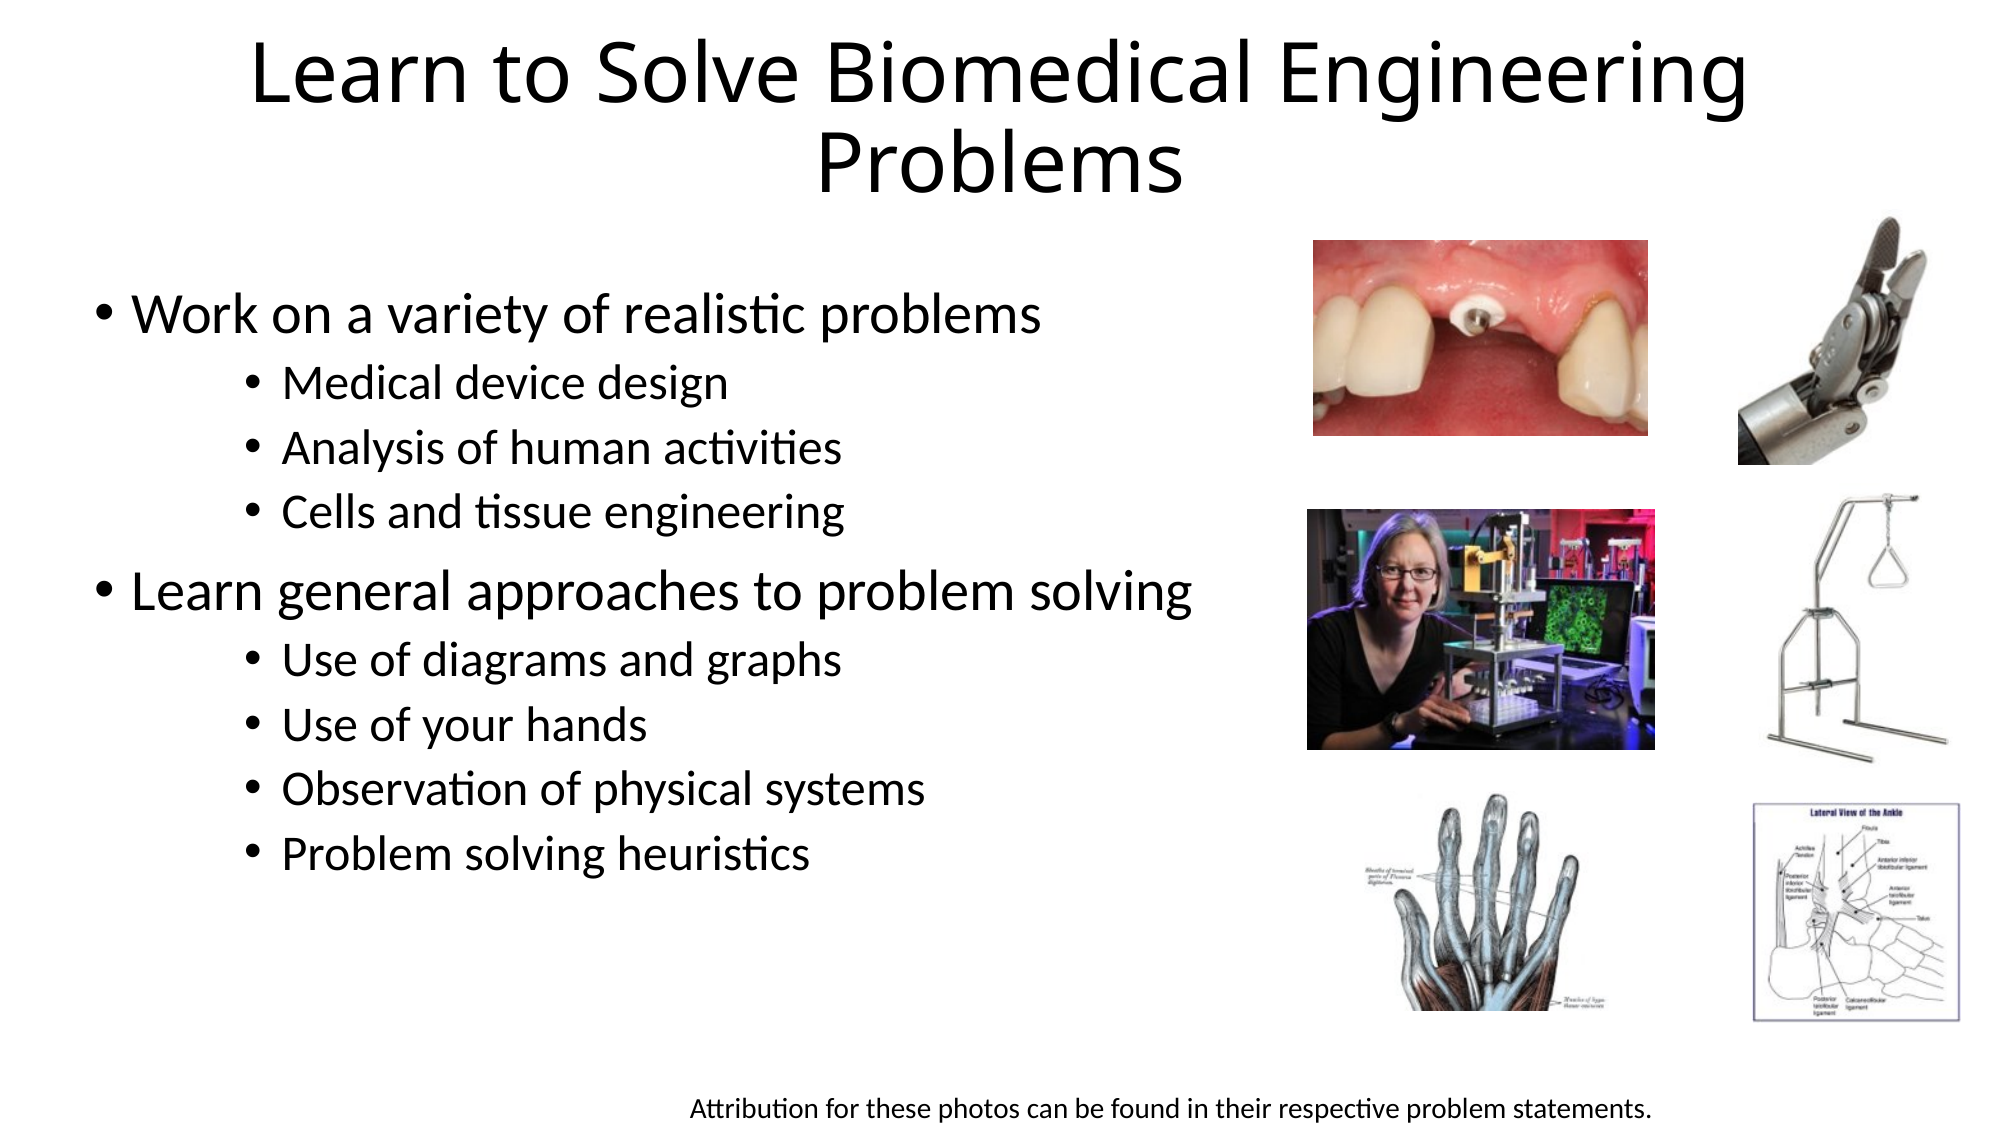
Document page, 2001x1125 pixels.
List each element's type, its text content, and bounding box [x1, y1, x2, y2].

text_box Attribution for these photos can be found in their respective problem statements. [661, 1081, 2000, 1125]
picture [1758, 483, 1954, 775]
picture [1752, 802, 1961, 1023]
title Learn to Solve Biomedical Engineering Problems [137, 21, 1863, 220]
picture [1364, 791, 1609, 1011]
picture [1313, 240, 1648, 436]
list Work on a variety of realistic problems Medical device design Analysis of human activities Cells and tissue engineering Learn general approaches to problem solving Use of diagrams and graphs Use of your hands Observation of physical systems Problem solving heuristics [79, 276, 1286, 975]
picture [1738, 209, 1974, 465]
picture [1307, 509, 1655, 750]
